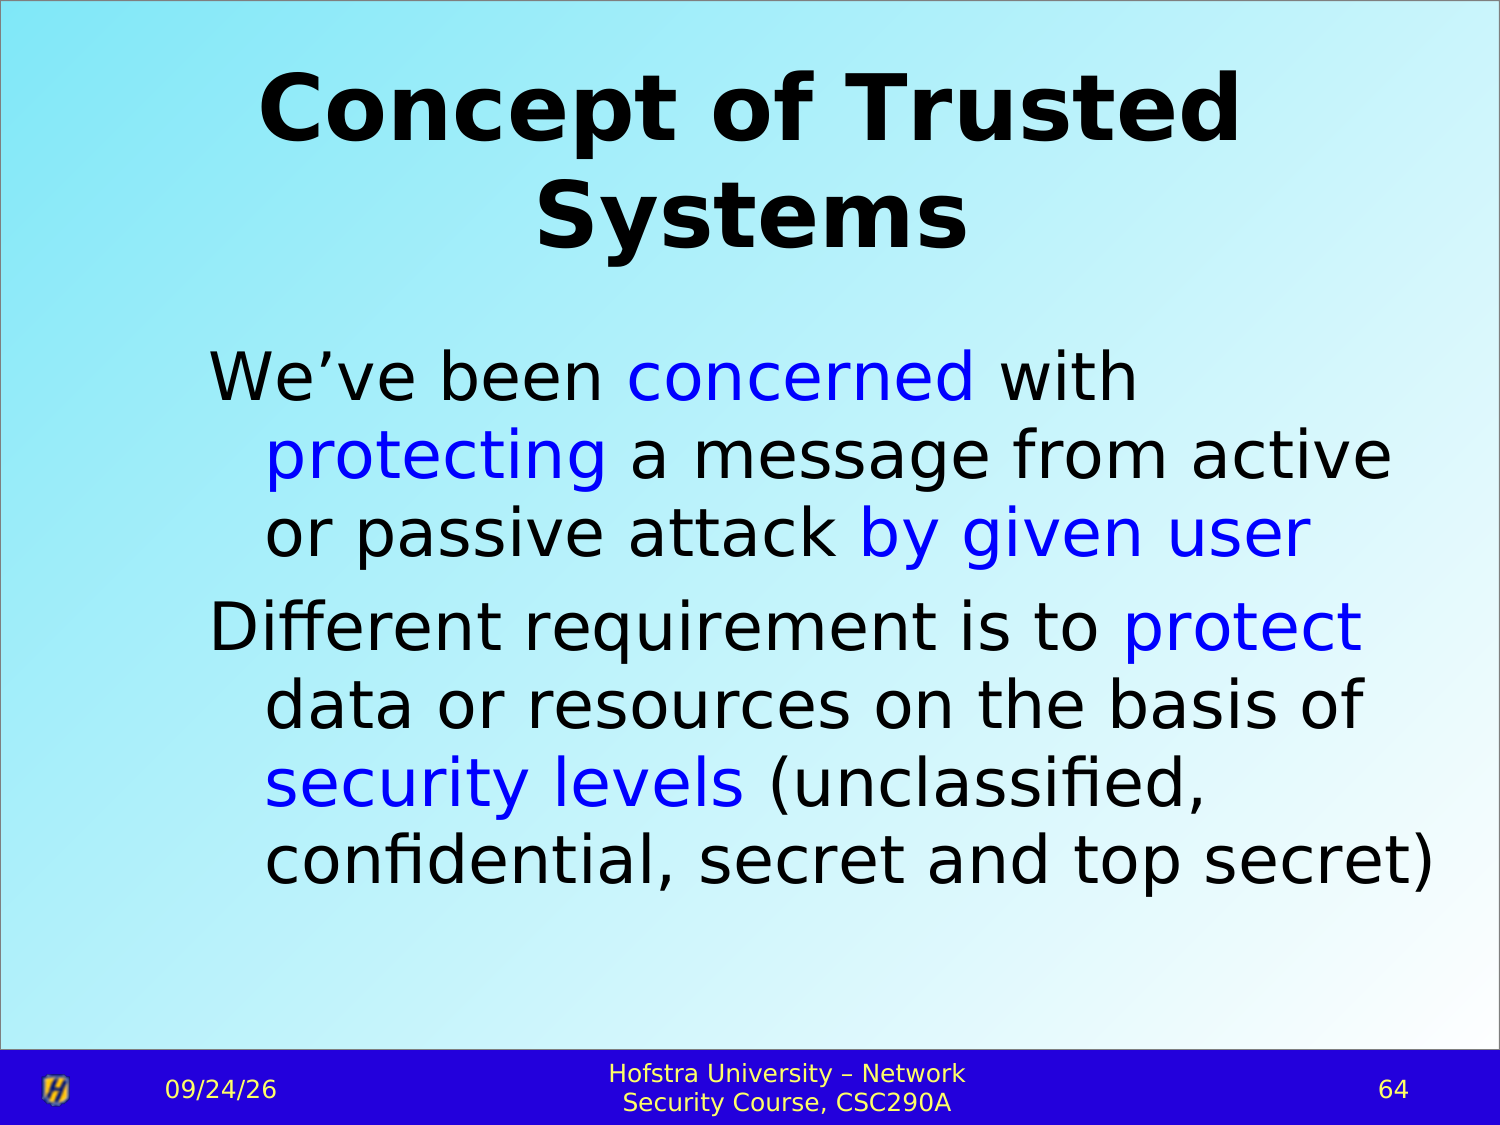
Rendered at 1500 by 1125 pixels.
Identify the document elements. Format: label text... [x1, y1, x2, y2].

list We’ve been concerned with protecting a message from active or passive attack by given user Different requirement is to protect data or resources on the basis of security levels (unclassified, confidential, secret and top secret) [193, 330, 1469, 1007]
title Concept of Trusted Systems [112, 47, 1391, 277]
picture [37, 1072, 76, 1110]
